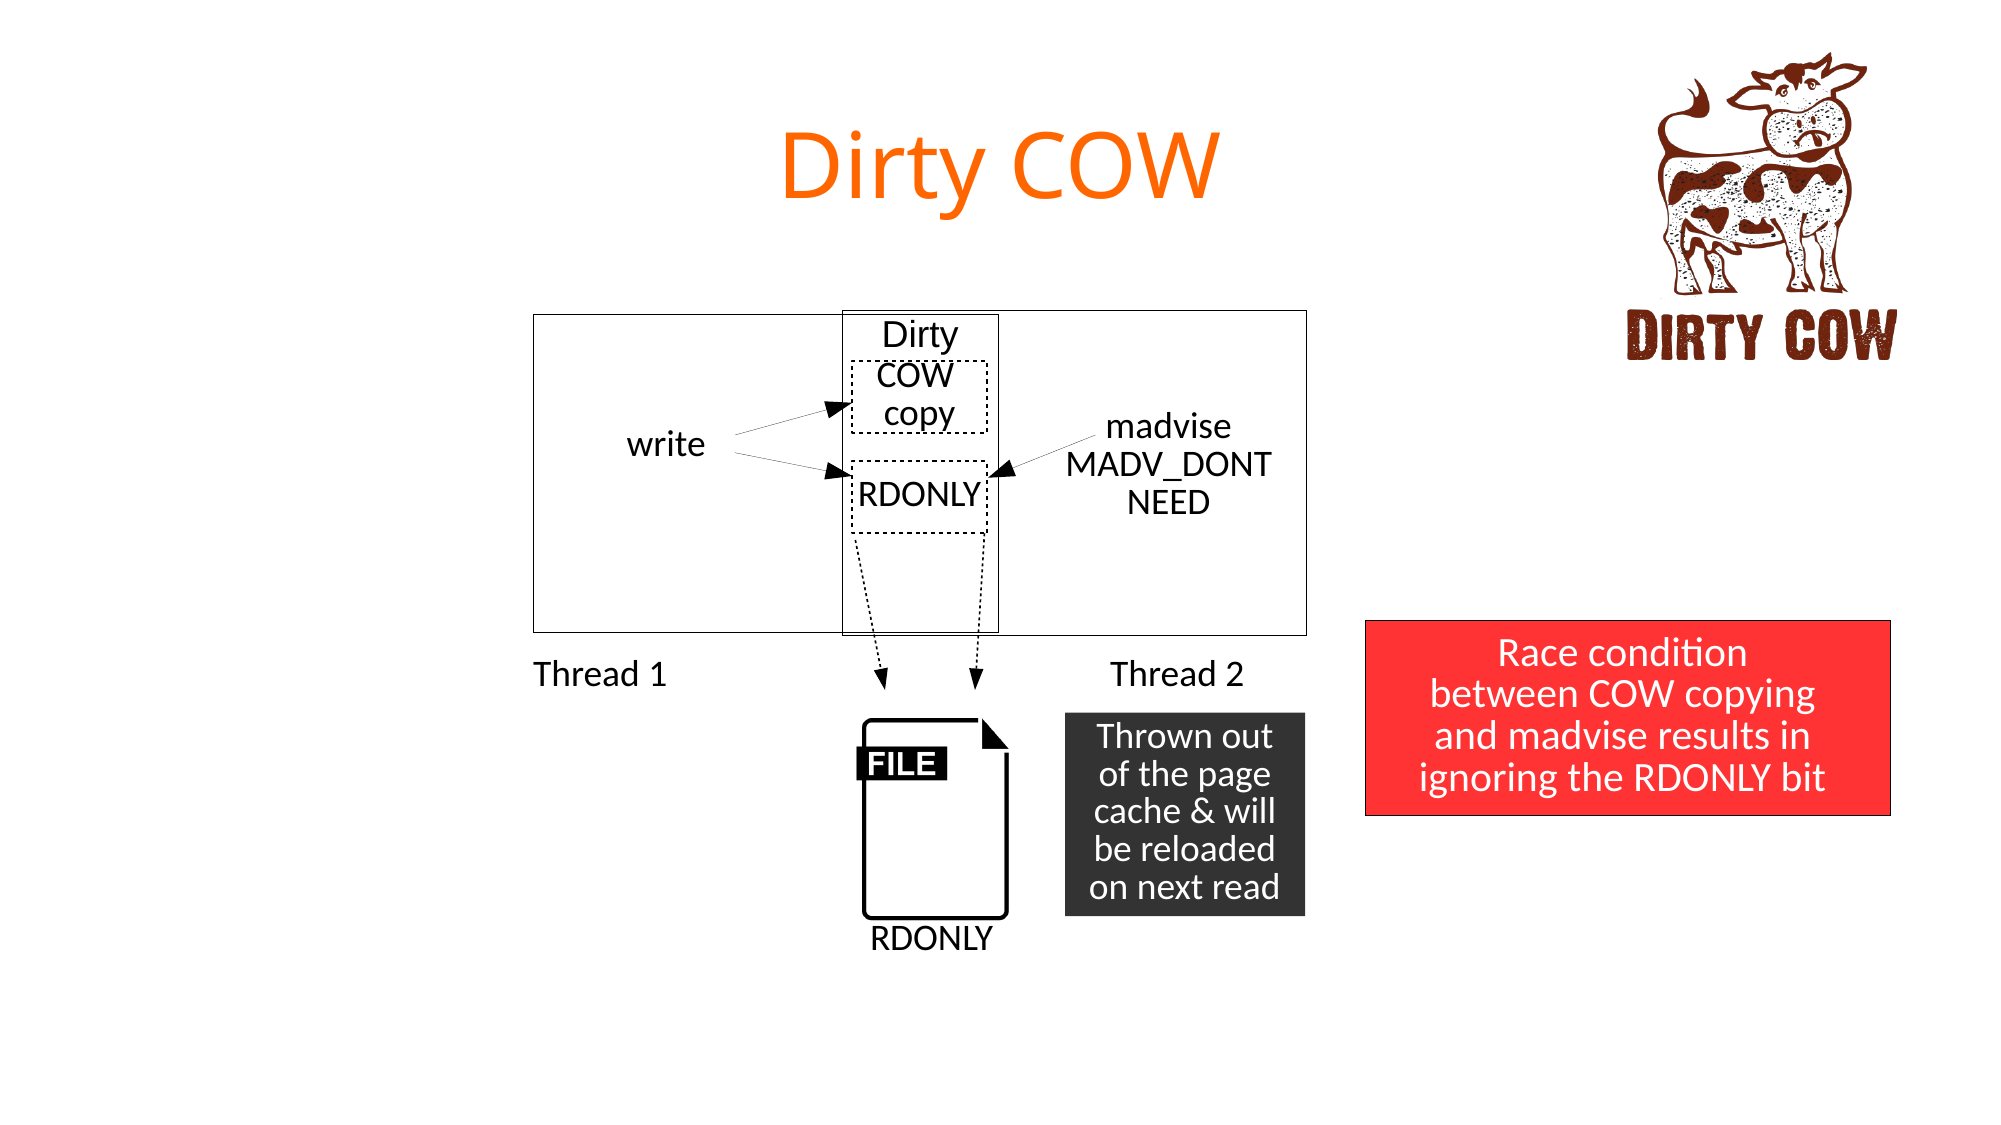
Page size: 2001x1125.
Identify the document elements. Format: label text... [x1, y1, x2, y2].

text_box Thread 1 [292, 651, 870, 704]
text_box Thrown out of the page cache & will be reloaded on next read [1065, 712, 1306, 916]
picture [823, 713, 1034, 915]
text_box RDONLY [852, 461, 988, 534]
text_box RDONLY [624, 915, 1240, 968]
title Dirty COW [137, 59, 1600, 278]
text_box Dirty [866, 306, 1002, 364]
text_box madvise MADV_DONT NEED [1048, 402, 1289, 531]
text_box COW copy [939, 364, 949, 381]
picture [1600, 21, 1924, 391]
text_box [1145, 639, 1176, 710]
text_box COW copy [852, 360, 988, 433]
text_box write [558, 420, 774, 474]
text_box Thread 2 [1176, 651, 1365, 704]
text_box Race condition between COW copying and madvise results in ignoring the RDONLY bit [1365, 620, 1891, 816]
text_box COW copy [924, 364, 935, 381]
text_box COW copy [901, 366, 916, 384]
text_box Thread 2 [870, 651, 1145, 704]
